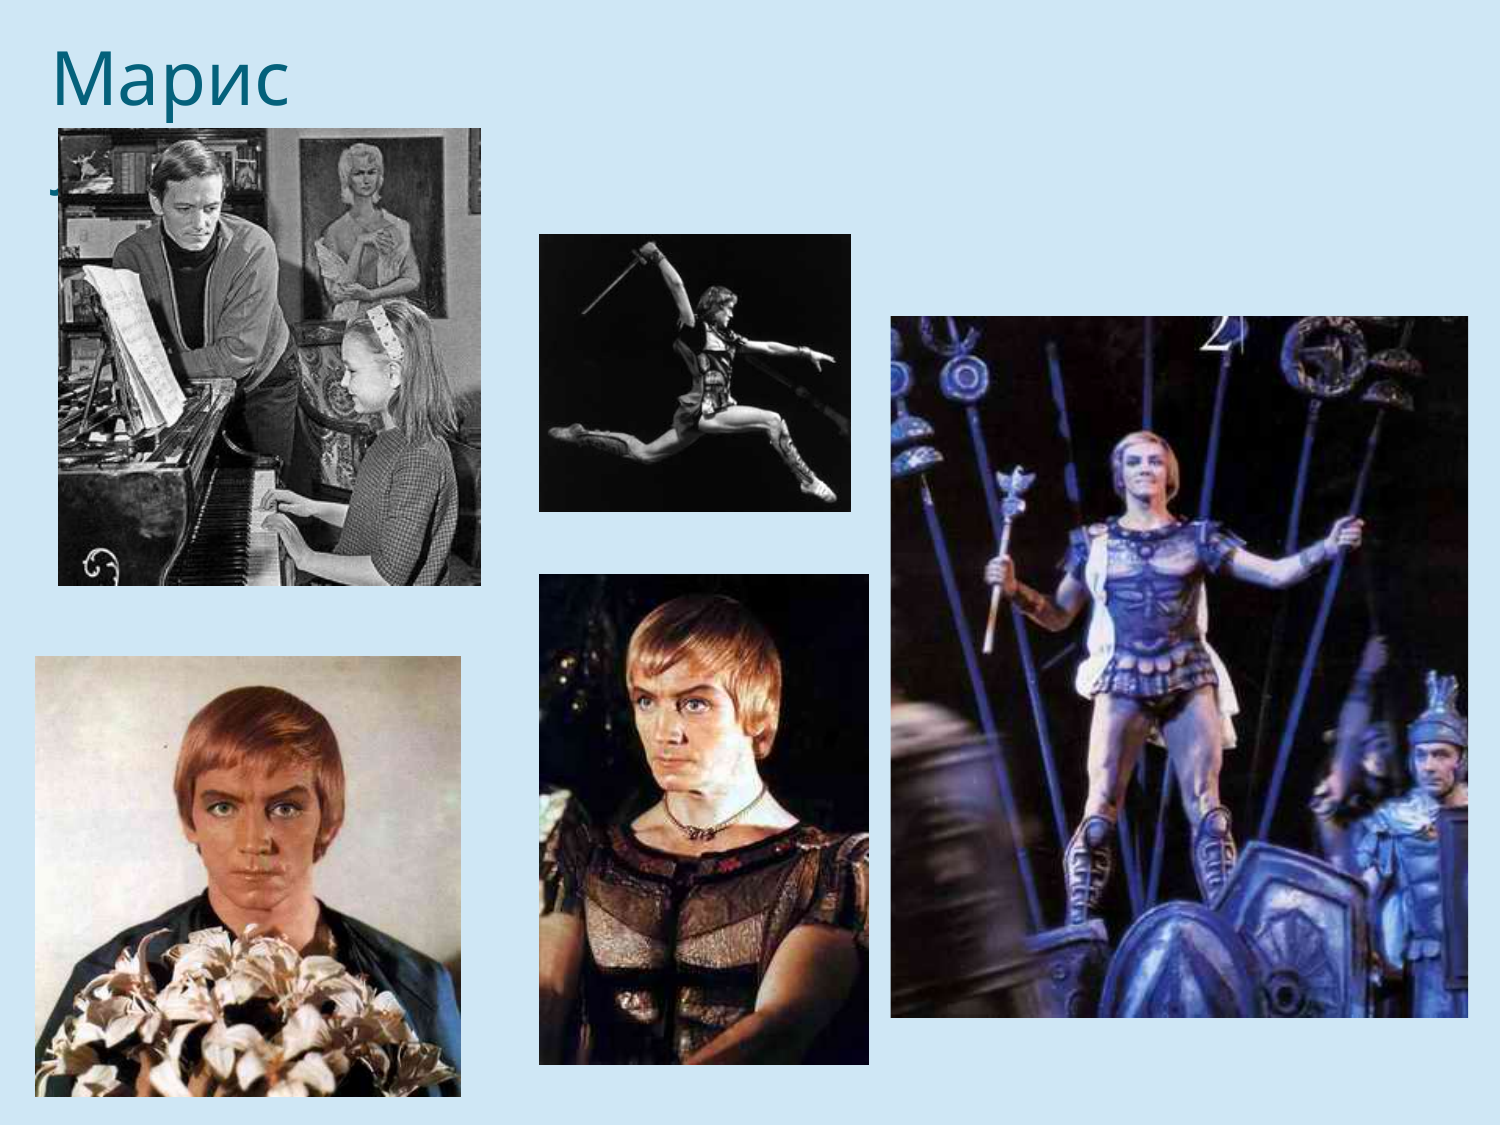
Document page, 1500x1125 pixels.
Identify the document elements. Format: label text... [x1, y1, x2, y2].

picture [539, 574, 869, 1065]
picture [35, 656, 461, 1097]
picture [890, 316, 1469, 1018]
picture [58, 128, 481, 586]
title Марис Лиепа [35, 23, 537, 129]
picture [539, 234, 851, 512]
